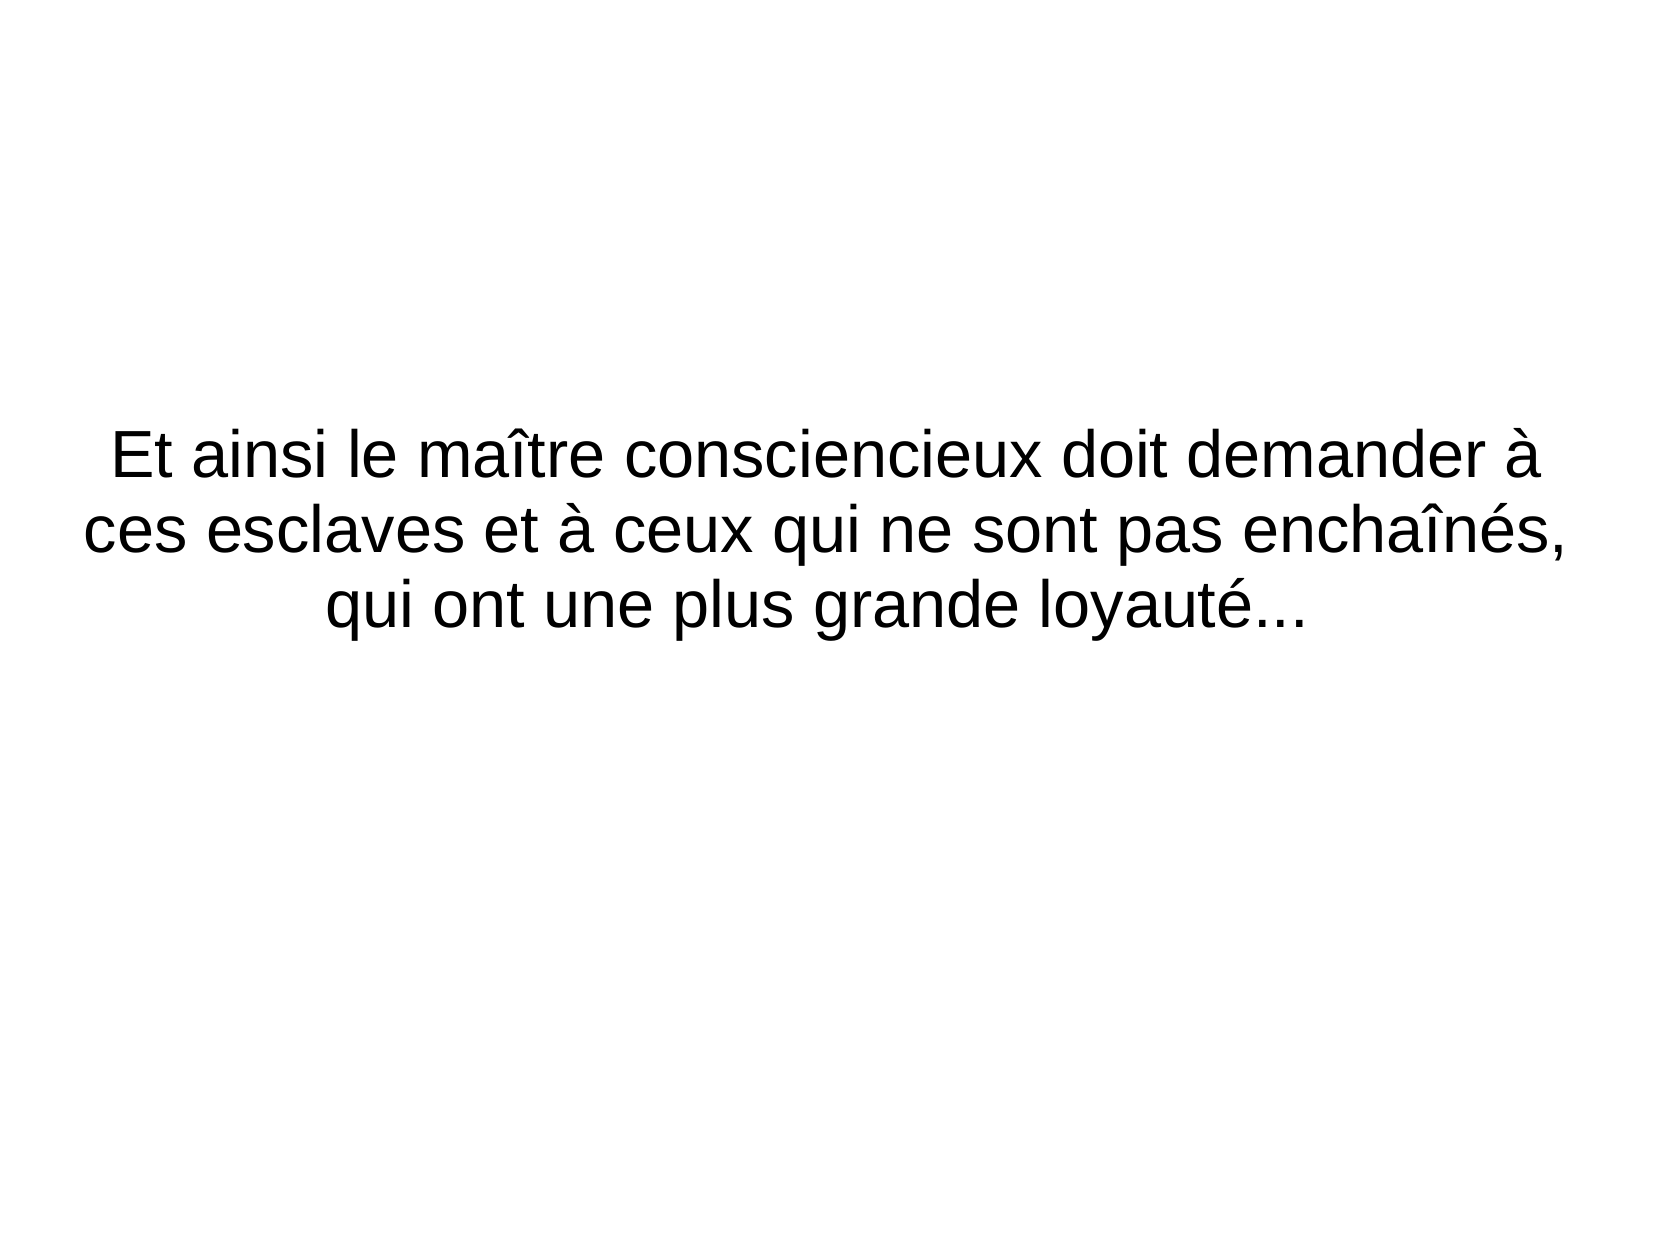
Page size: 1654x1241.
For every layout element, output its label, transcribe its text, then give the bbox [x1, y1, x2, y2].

subtitle Et ainsi le maître consciencieux doit demander à ces esclaves et à ceux qui ne sont pas enchaînés, qui ont une plus grande loyauté... [82, 49, 1571, 1010]
